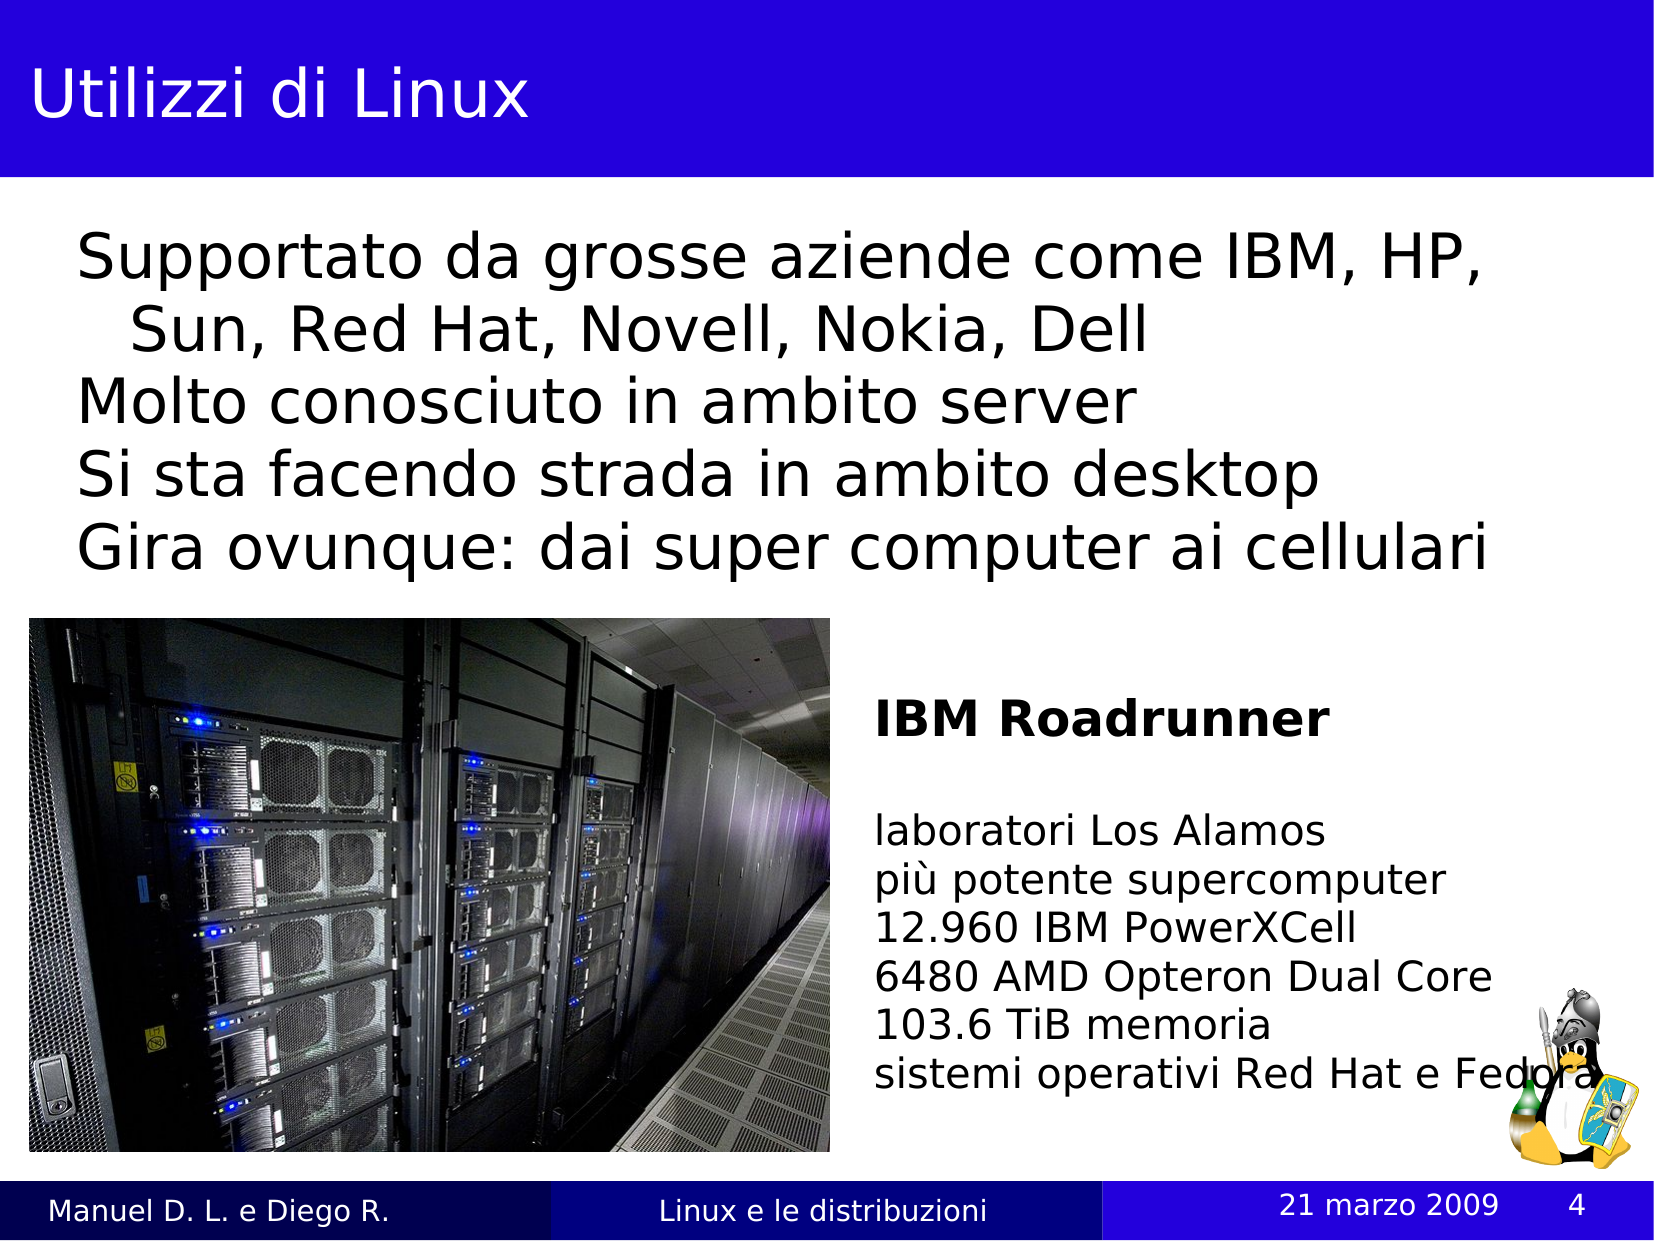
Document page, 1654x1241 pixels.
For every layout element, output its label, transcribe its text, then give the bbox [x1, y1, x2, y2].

picture [1509, 988, 1639, 1169]
picture [29, 618, 830, 1152]
title Utilizzi di Linux [29, 0, 1518, 191]
text_box Supportato da grosse aziende come IBM, HP, Sun, Red Hat, Novell, Nokia, Dell Molto conosciuto in ambito server Si sta facendo strada in ambito desktop Gira ovunque: dai super computer ai cellulari [59, 206, 1595, 598]
text_box IBM Roadrunner laboratori Los Alamos più potente supercomputer 12.960 IBM PowerXCell 6480 AMD Opteron Dual Core 103.6 TiB memoria sistemi operativi Red Hat e Fedora [856, 636, 1625, 1152]
